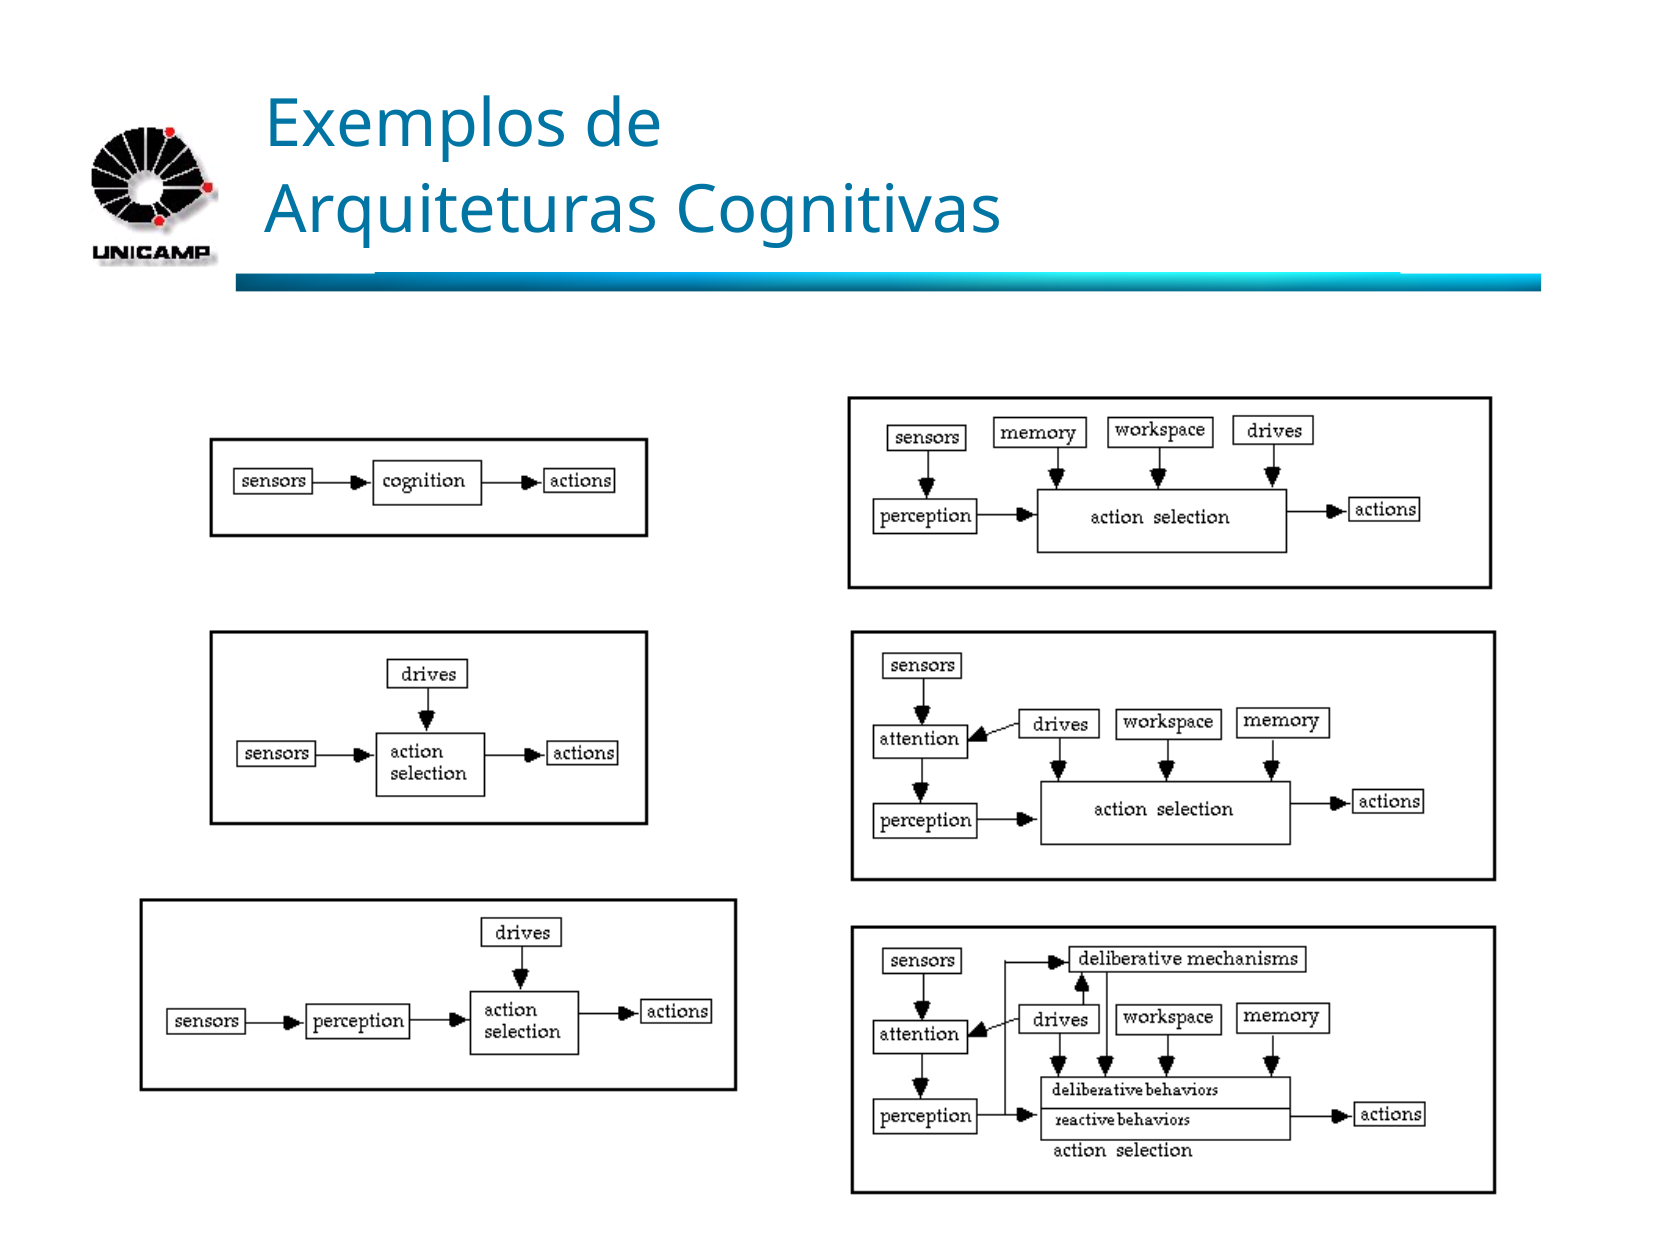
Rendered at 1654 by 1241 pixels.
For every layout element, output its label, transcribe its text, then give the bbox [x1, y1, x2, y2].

title Exemplos de Arquiteturas Cognitivas [264, 42, 1534, 250]
picture [125, 272, 1654, 295]
picture [118, 872, 739, 1093]
picture [188, 604, 650, 827]
picture [188, 413, 650, 539]
picture [826, 370, 1498, 883]
picture [826, 885, 1498, 1196]
